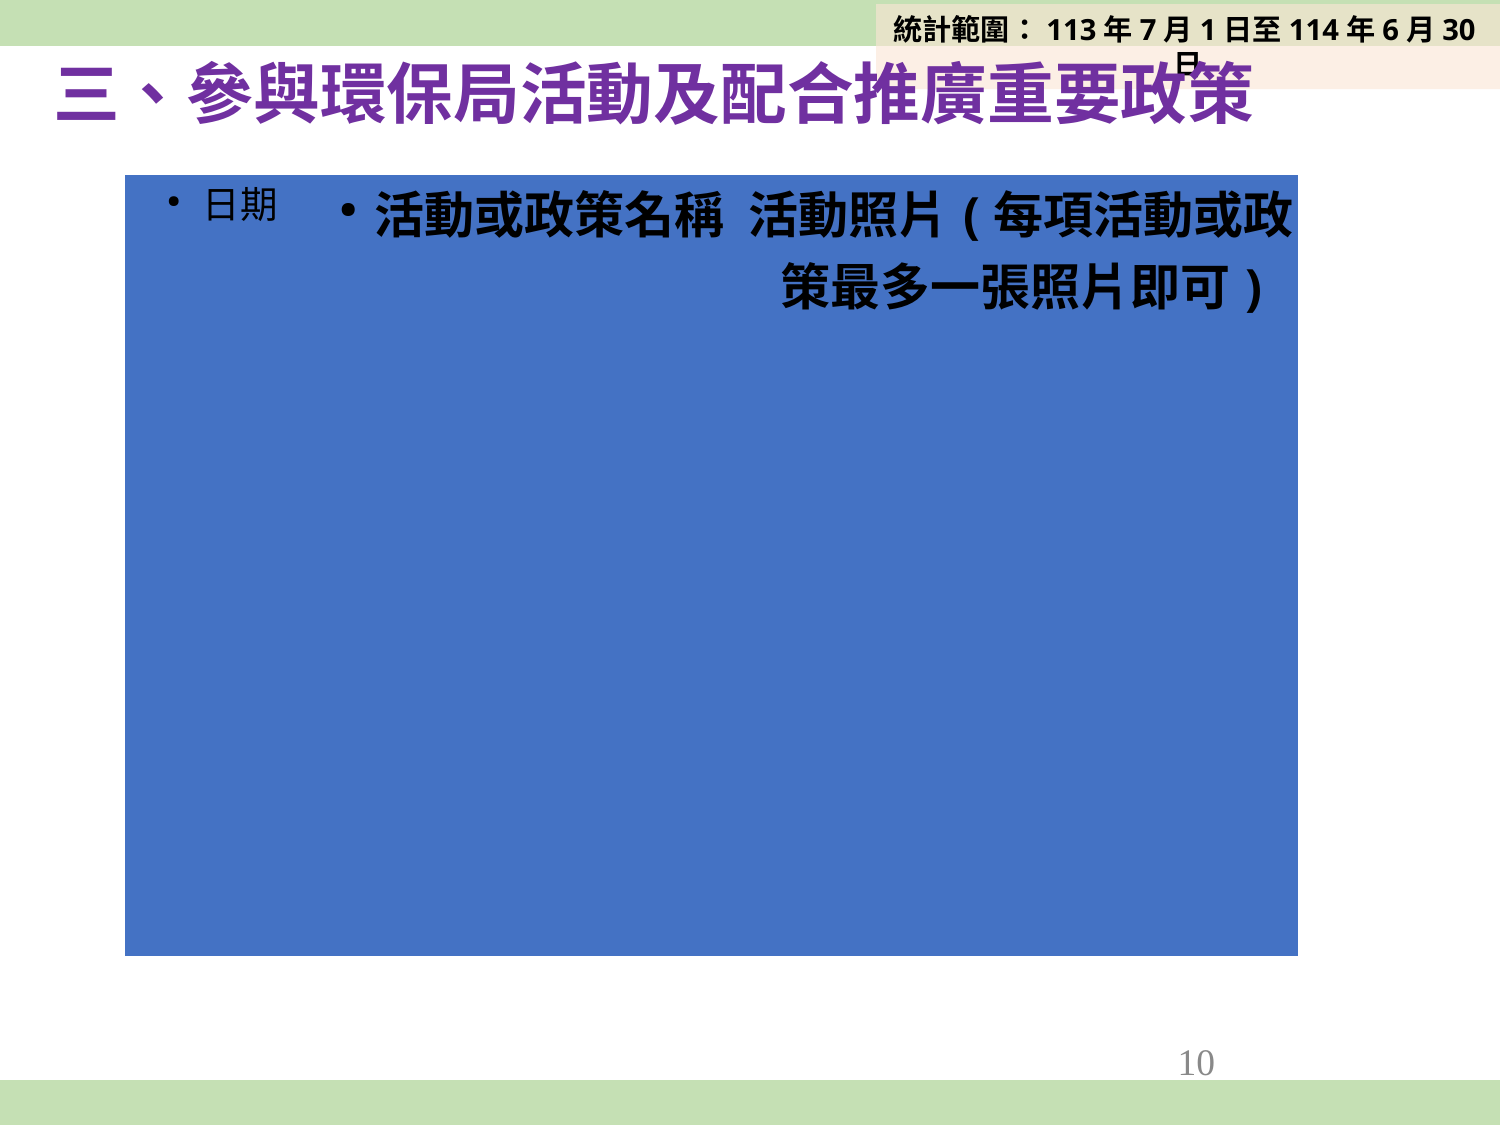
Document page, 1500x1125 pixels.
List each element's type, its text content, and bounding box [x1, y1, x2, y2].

table_cell [745, 610, 1298, 956]
table_cell [125, 321, 319, 610]
table_header 活動或政策名稱 [319, 175, 745, 321]
text_box [1162, 1030, 1500, 1091]
table_cell [319, 610, 745, 956]
table_header 活動照片(每項活動或政策最多一張照片即可) [745, 175, 1298, 321]
table_cell [745, 321, 1298, 610]
table_cell [125, 610, 319, 956]
text_box 三、參與環保局活動及配合推廣重要政策 [38, 53, 1461, 161]
table_cell [319, 321, 745, 610]
table_header 日期 [125, 175, 319, 321]
